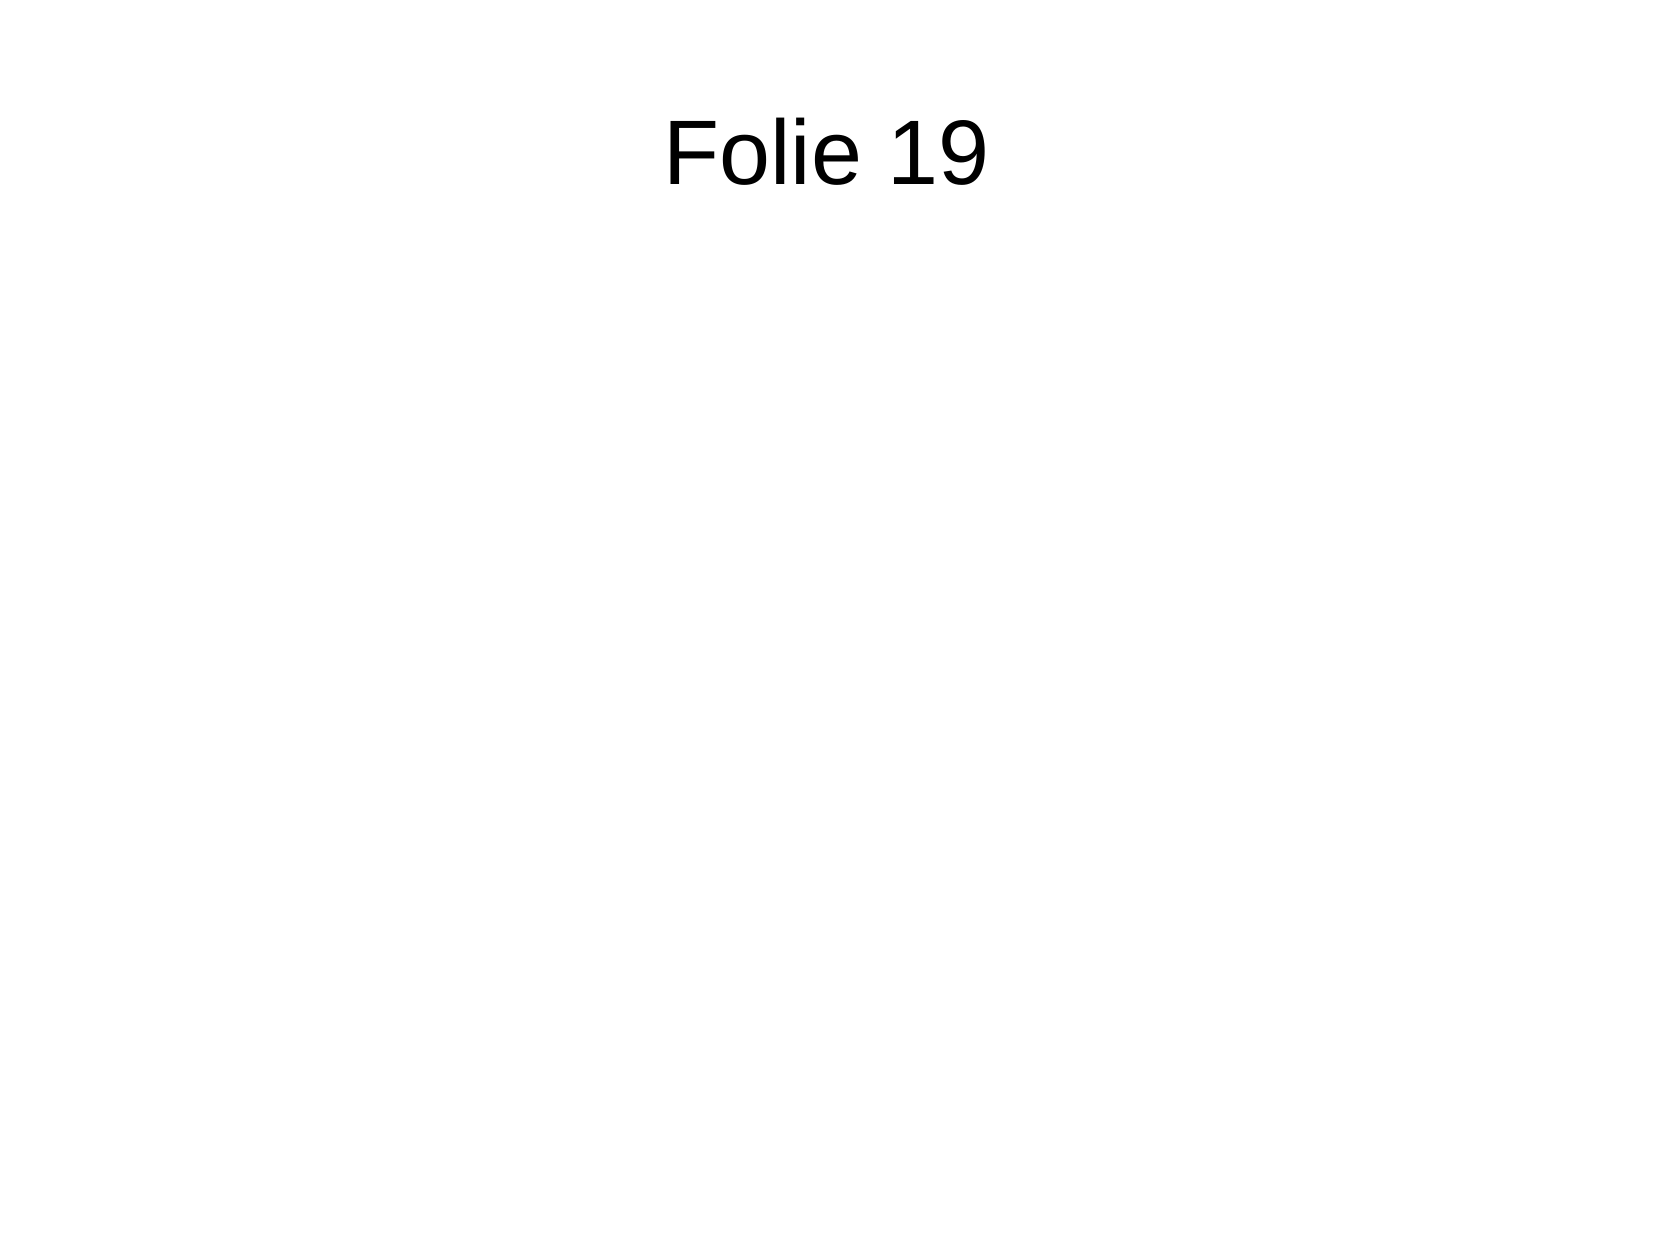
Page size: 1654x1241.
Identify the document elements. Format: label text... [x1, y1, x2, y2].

title Folie 19 [82, 49, 1571, 257]
